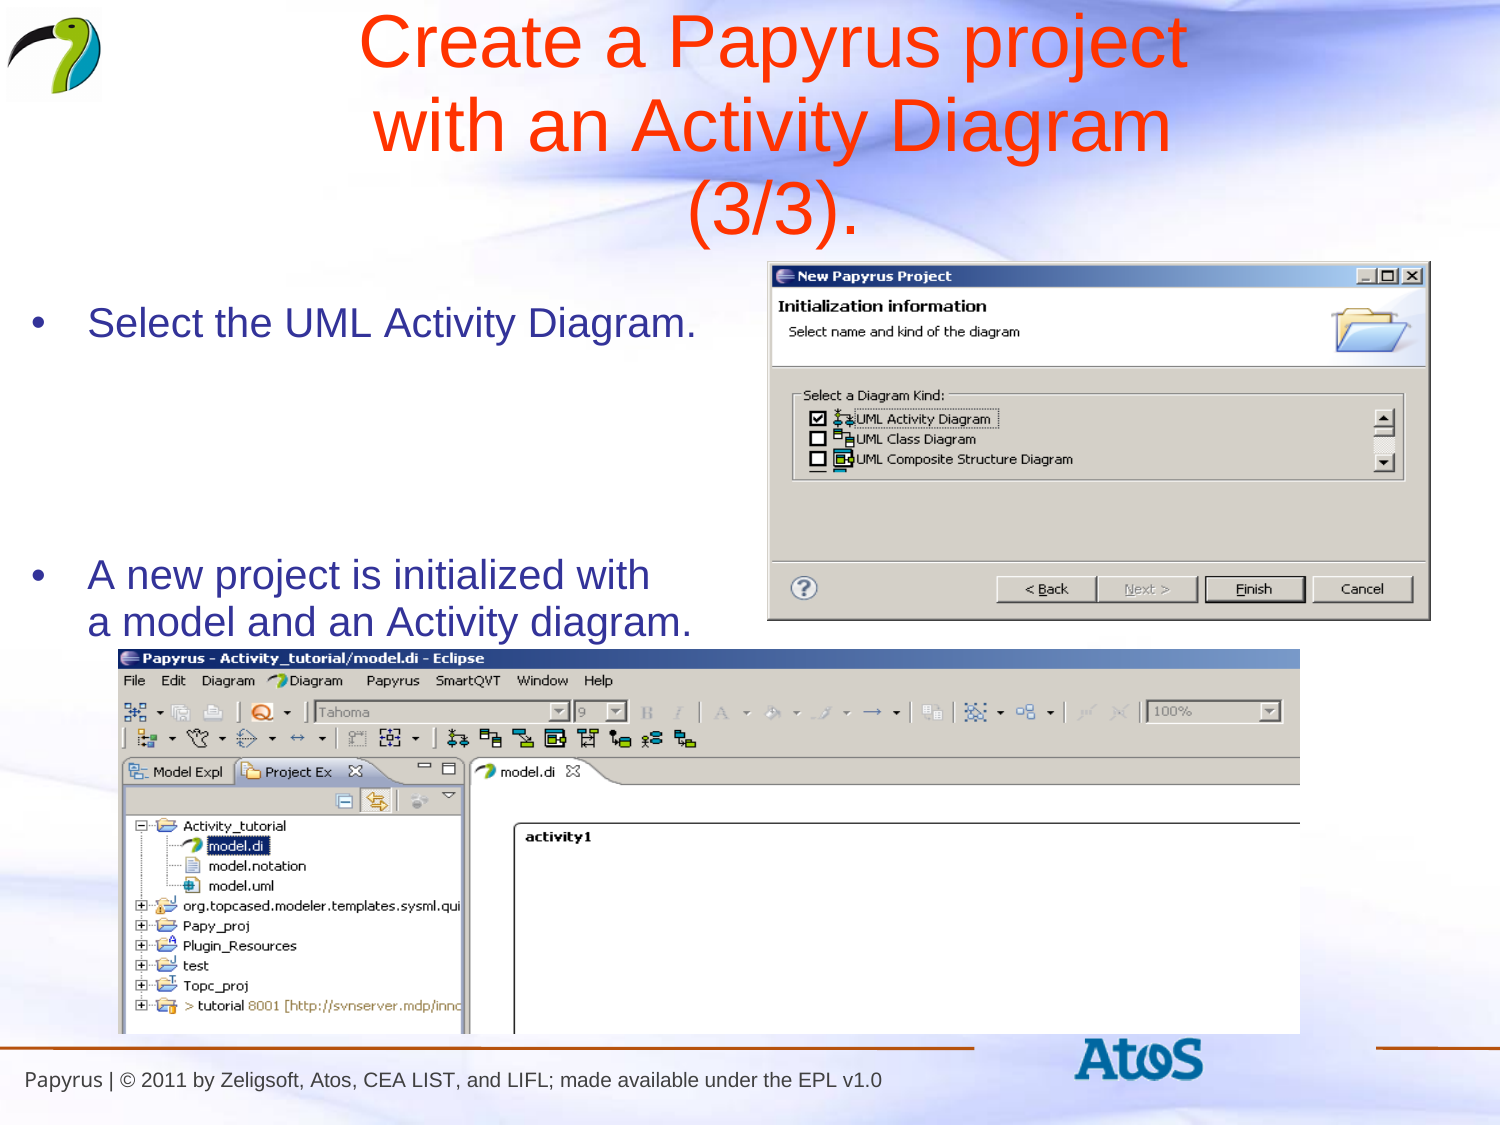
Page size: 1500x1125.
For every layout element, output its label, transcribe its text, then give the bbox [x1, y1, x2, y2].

list Select the UML Activity Diagram. A new project is initialized with a model and an Activity diagram. [31, 236, 1469, 975]
picture [767, 261, 1431, 621]
picture [0, 0, 1500, 1125]
title Create a Papyrus project with an Activity Diagram (3/3). [283, 0, 1264, 236]
